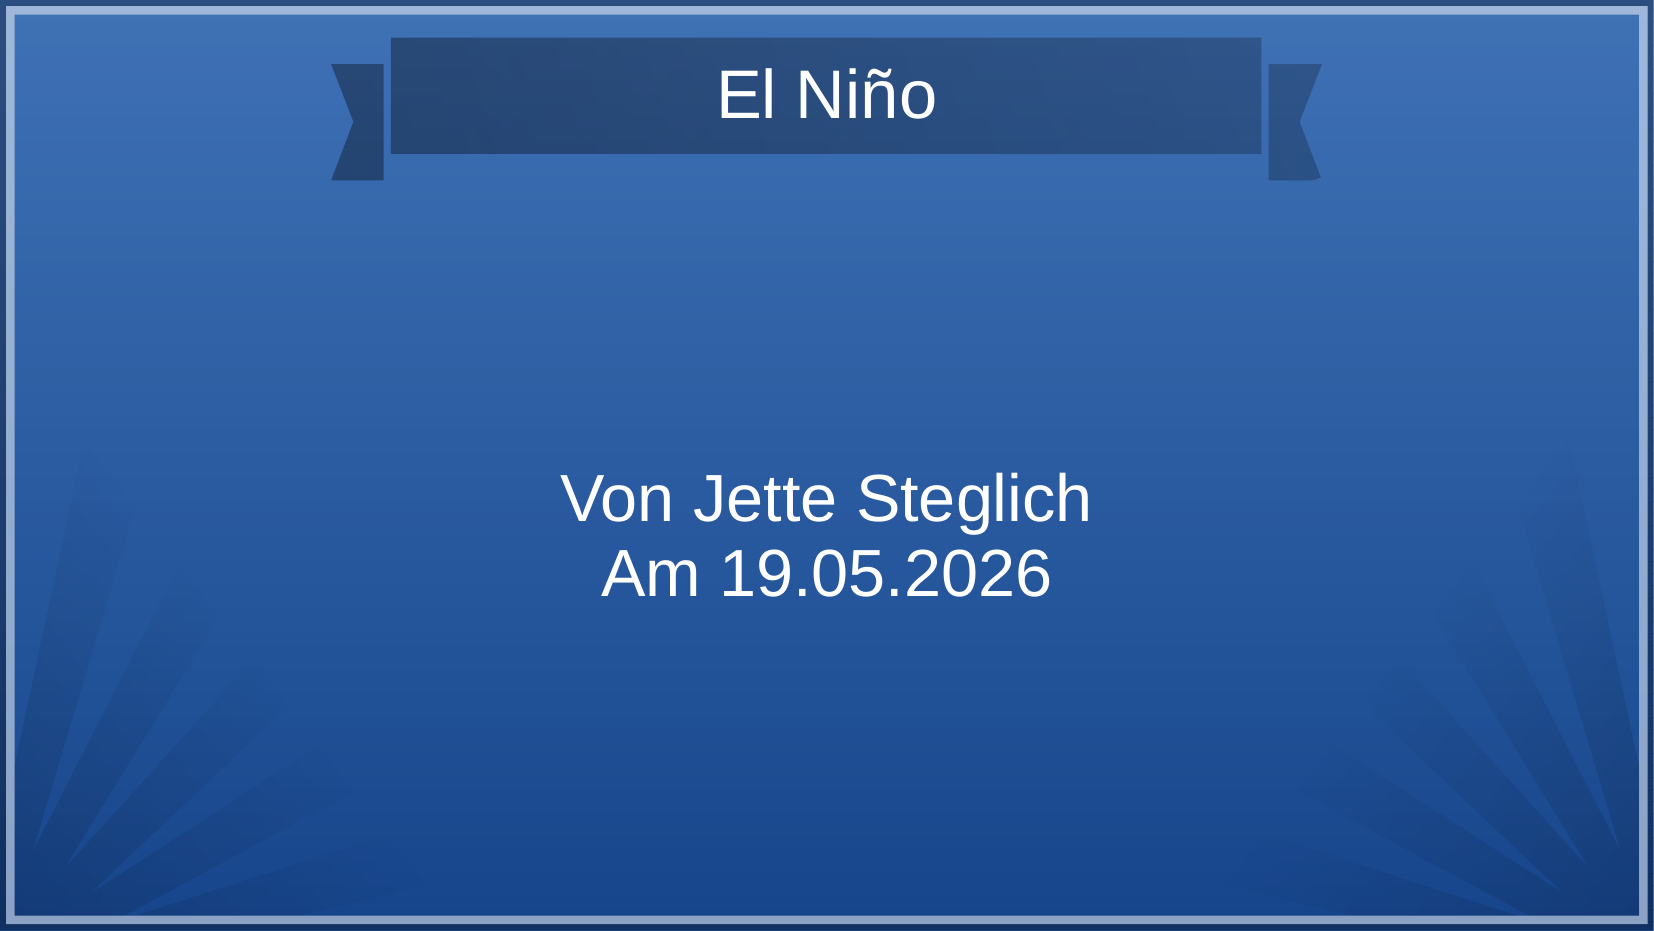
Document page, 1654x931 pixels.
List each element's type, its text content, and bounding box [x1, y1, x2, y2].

subtitle Von Jette Steglich Am 19.05.2026 [82, 224, 1571, 848]
title El Niño [389, 35, 1264, 154]
